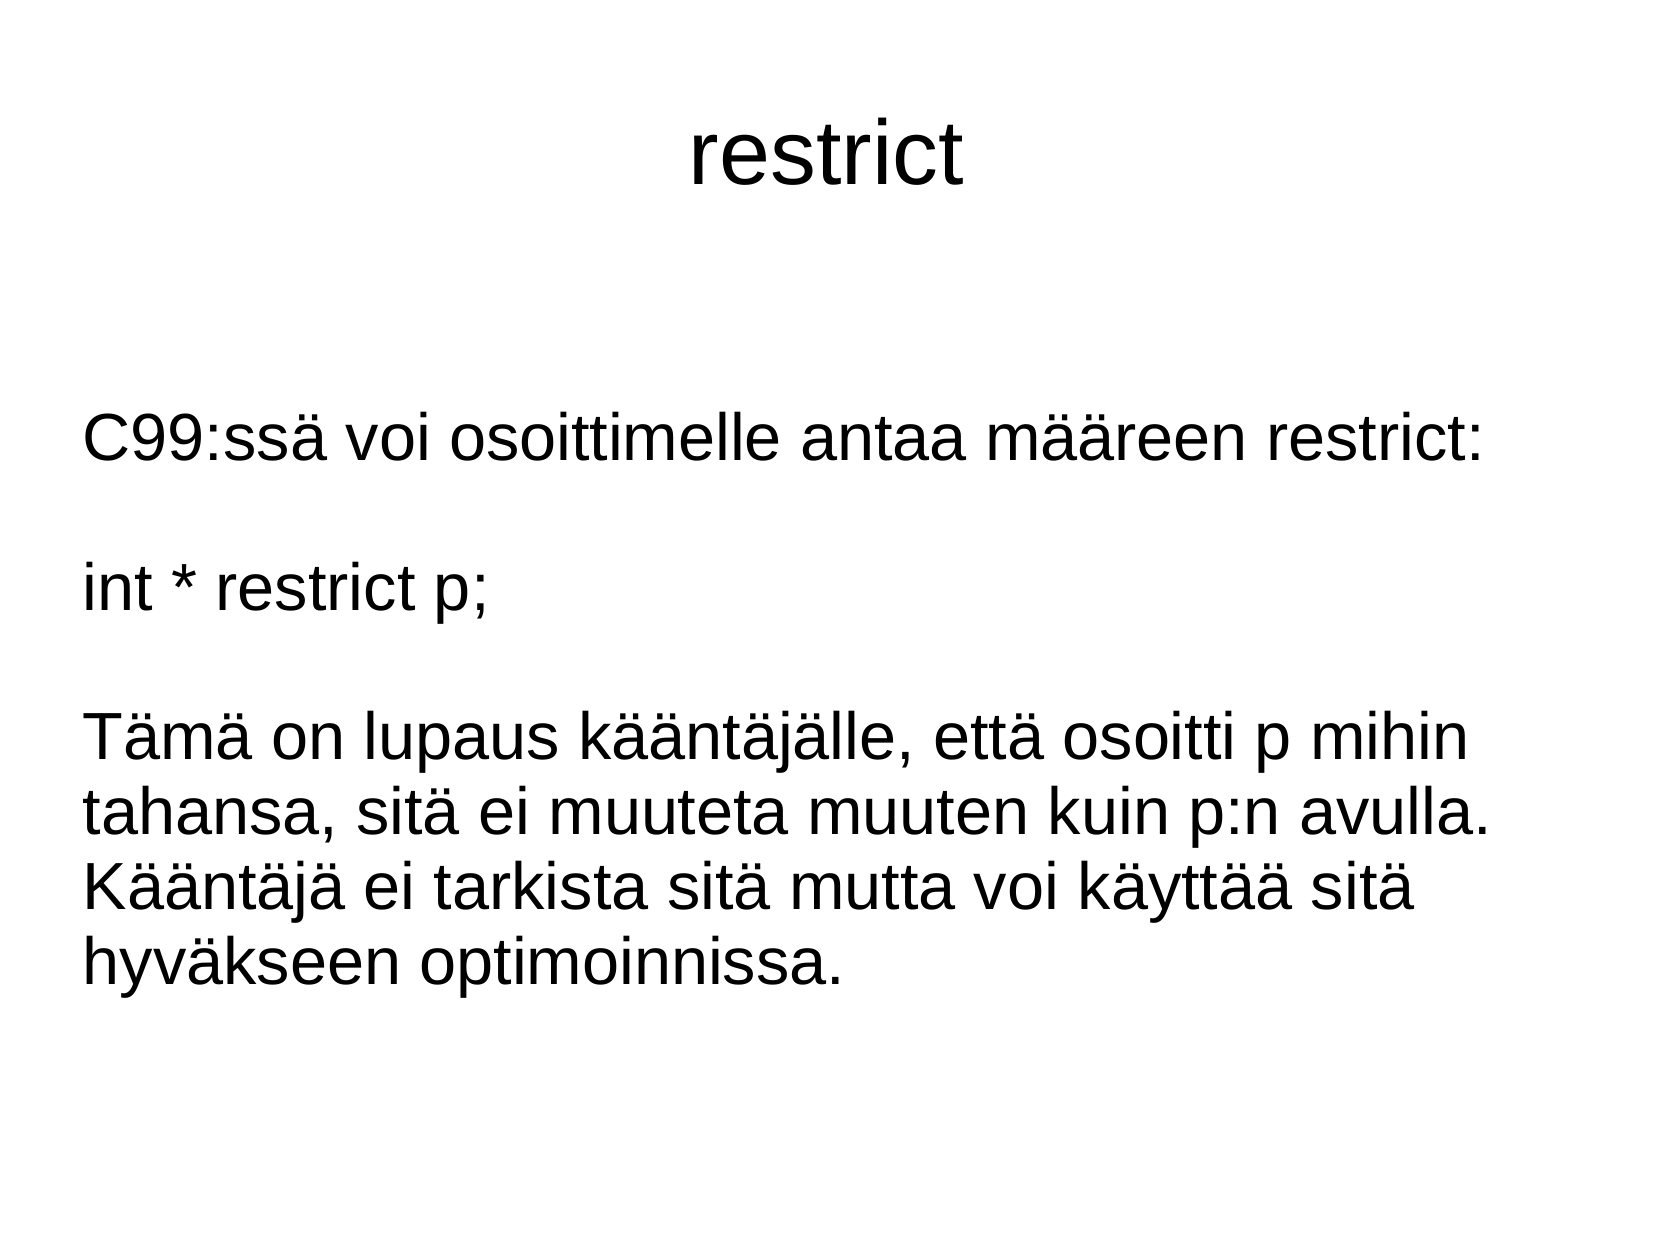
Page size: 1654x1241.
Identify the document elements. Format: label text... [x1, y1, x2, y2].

title restrict [82, 56, 1571, 250]
subtitle C99:ssä voi osoittimelle antaa määreen restrict: int * restrict p; Tämä on lupaus kääntäjälle, että osoitti p mihin tahansa, sitä ei muuteta muuten kuin p:n avulla. Kääntäjä ei tarkista sitä mutta voi käyttää sitä hyväkseen optimoinnissa. [82, 297, 1571, 1102]
